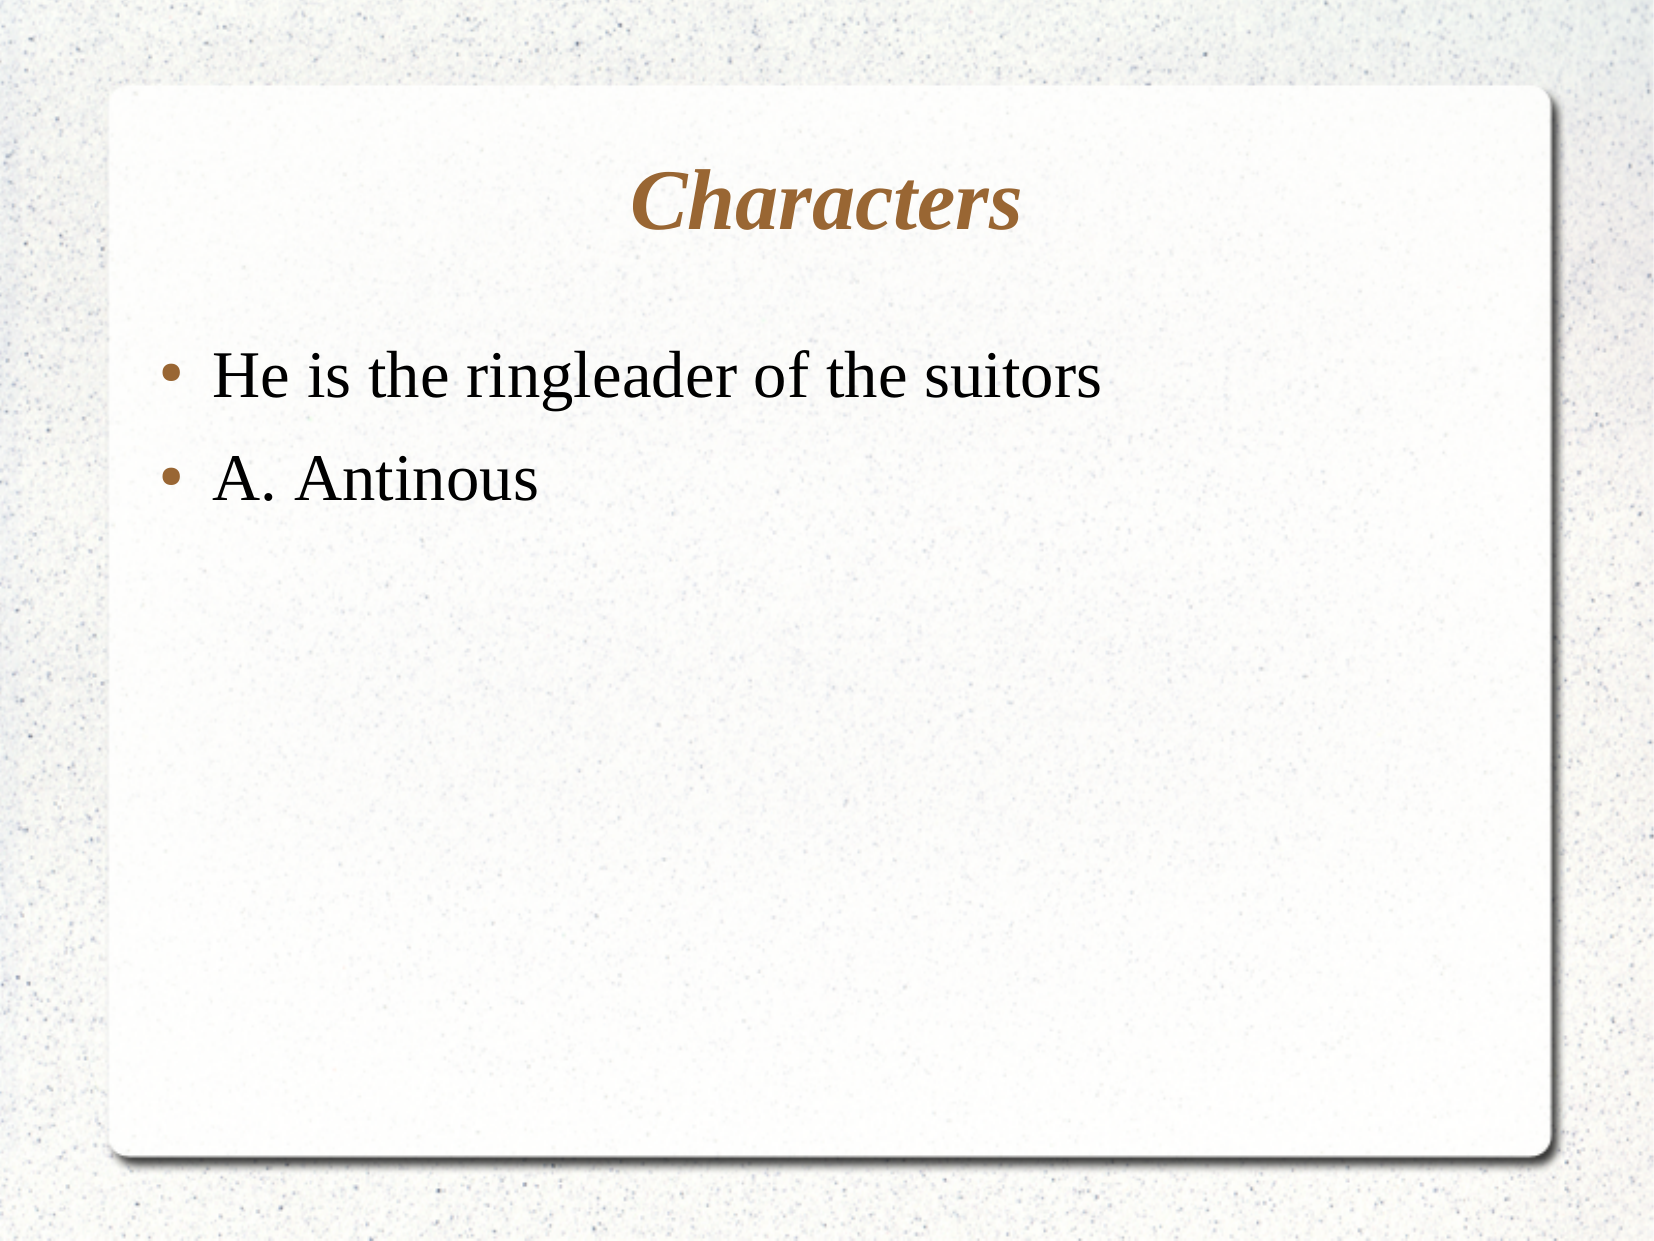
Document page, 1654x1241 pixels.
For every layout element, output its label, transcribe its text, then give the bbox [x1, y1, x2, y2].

title Characters [118, 96, 1536, 304]
list He is the ringleader of the suitors A. Antinous [141, 337, 1501, 988]
picture [0, 0, 1654, 1241]
